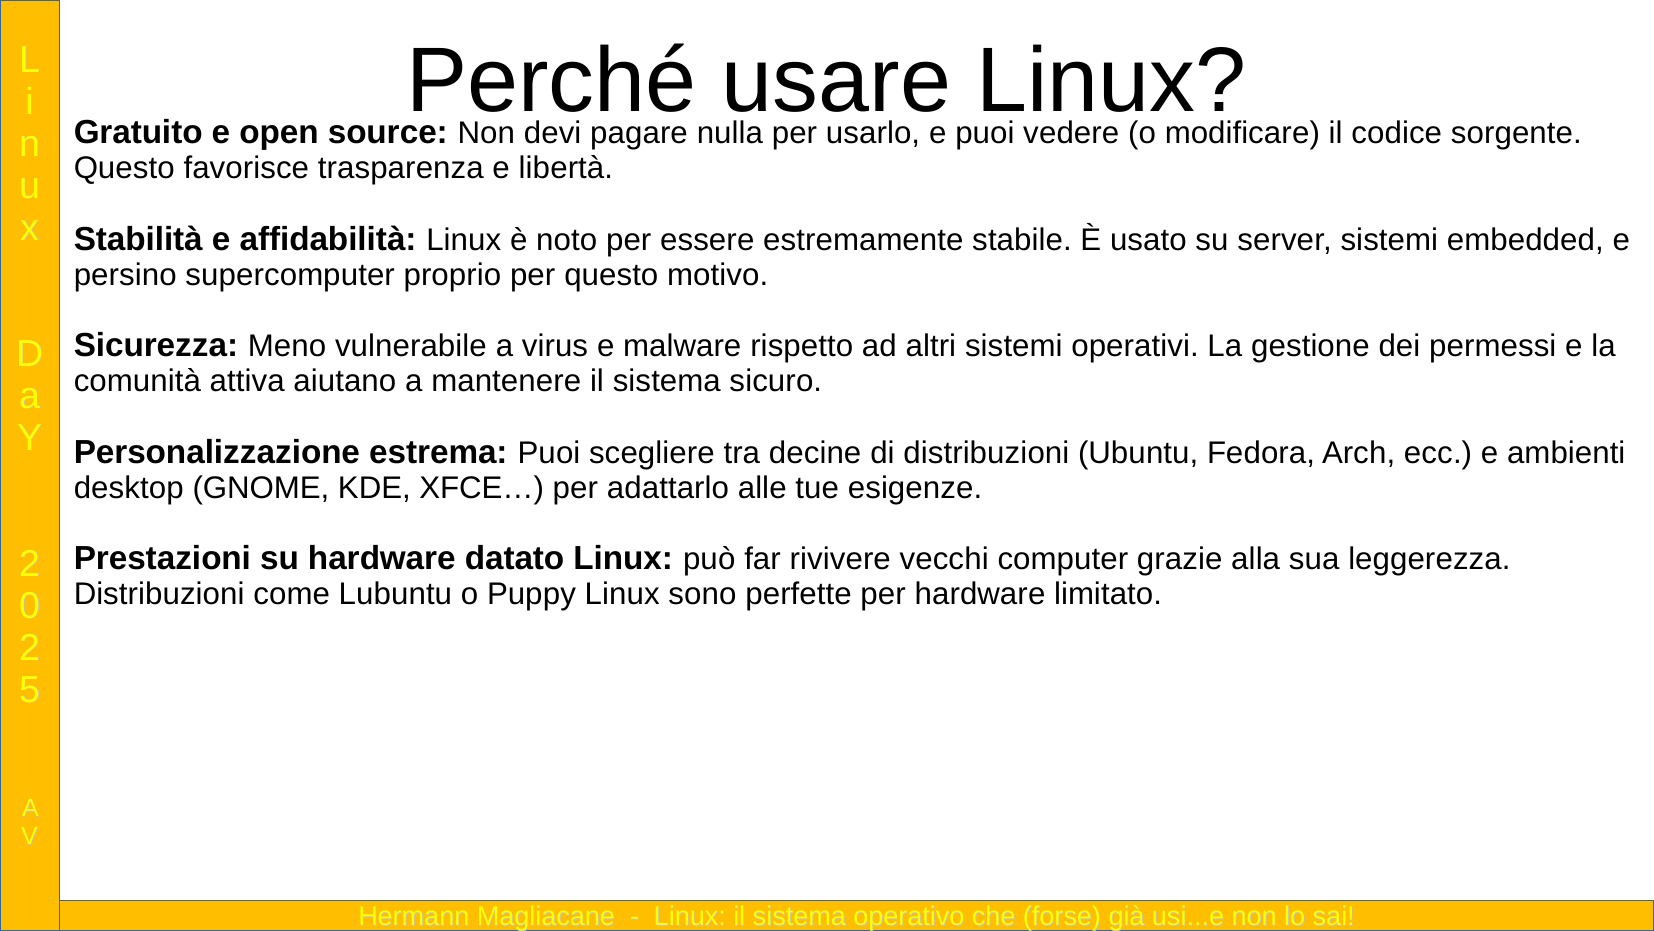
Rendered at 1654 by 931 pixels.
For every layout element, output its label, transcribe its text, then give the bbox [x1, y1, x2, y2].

title Perché usare Linux? [82, 1, 1571, 106]
text_box L i n u x D a Y 2 0 2 5 AV [0, 0, 60, 931]
text_box Gratuito e open source: Non devi pagare nulla per usarlo, e puoi vedere (o modificare) il codice sorgente. Questo favorisce trasparenza e libertà. Stabilità e affidabilità: Linux è noto per essere estremamente stabile. È usato su server, sistemi embedded, e persino supercomputer proprio per questo motivo. Sicurezza: Meno vulnerabile a virus e malware rispetto ad altri sistemi operativi. La gestione dei permessi e la comunità attiva aiutano a mantenere il sistema sicuro. Personalizzazione estrema: Puoi scegliere tra decine di distribuzioni (Ubuntu, Fedora, Arch, ecc.) e ambienti desktop (GNOME, KDE, XFCE…) per adattarlo alle tue esigenze. Prestazioni su hardware datato Linux: può far rivivere vecchi computer grazie alla sua leggerezza. Distribuzioni come Lubuntu o Puppy Linux sono perfette per hardware limitato. [59, 106, 1654, 931]
